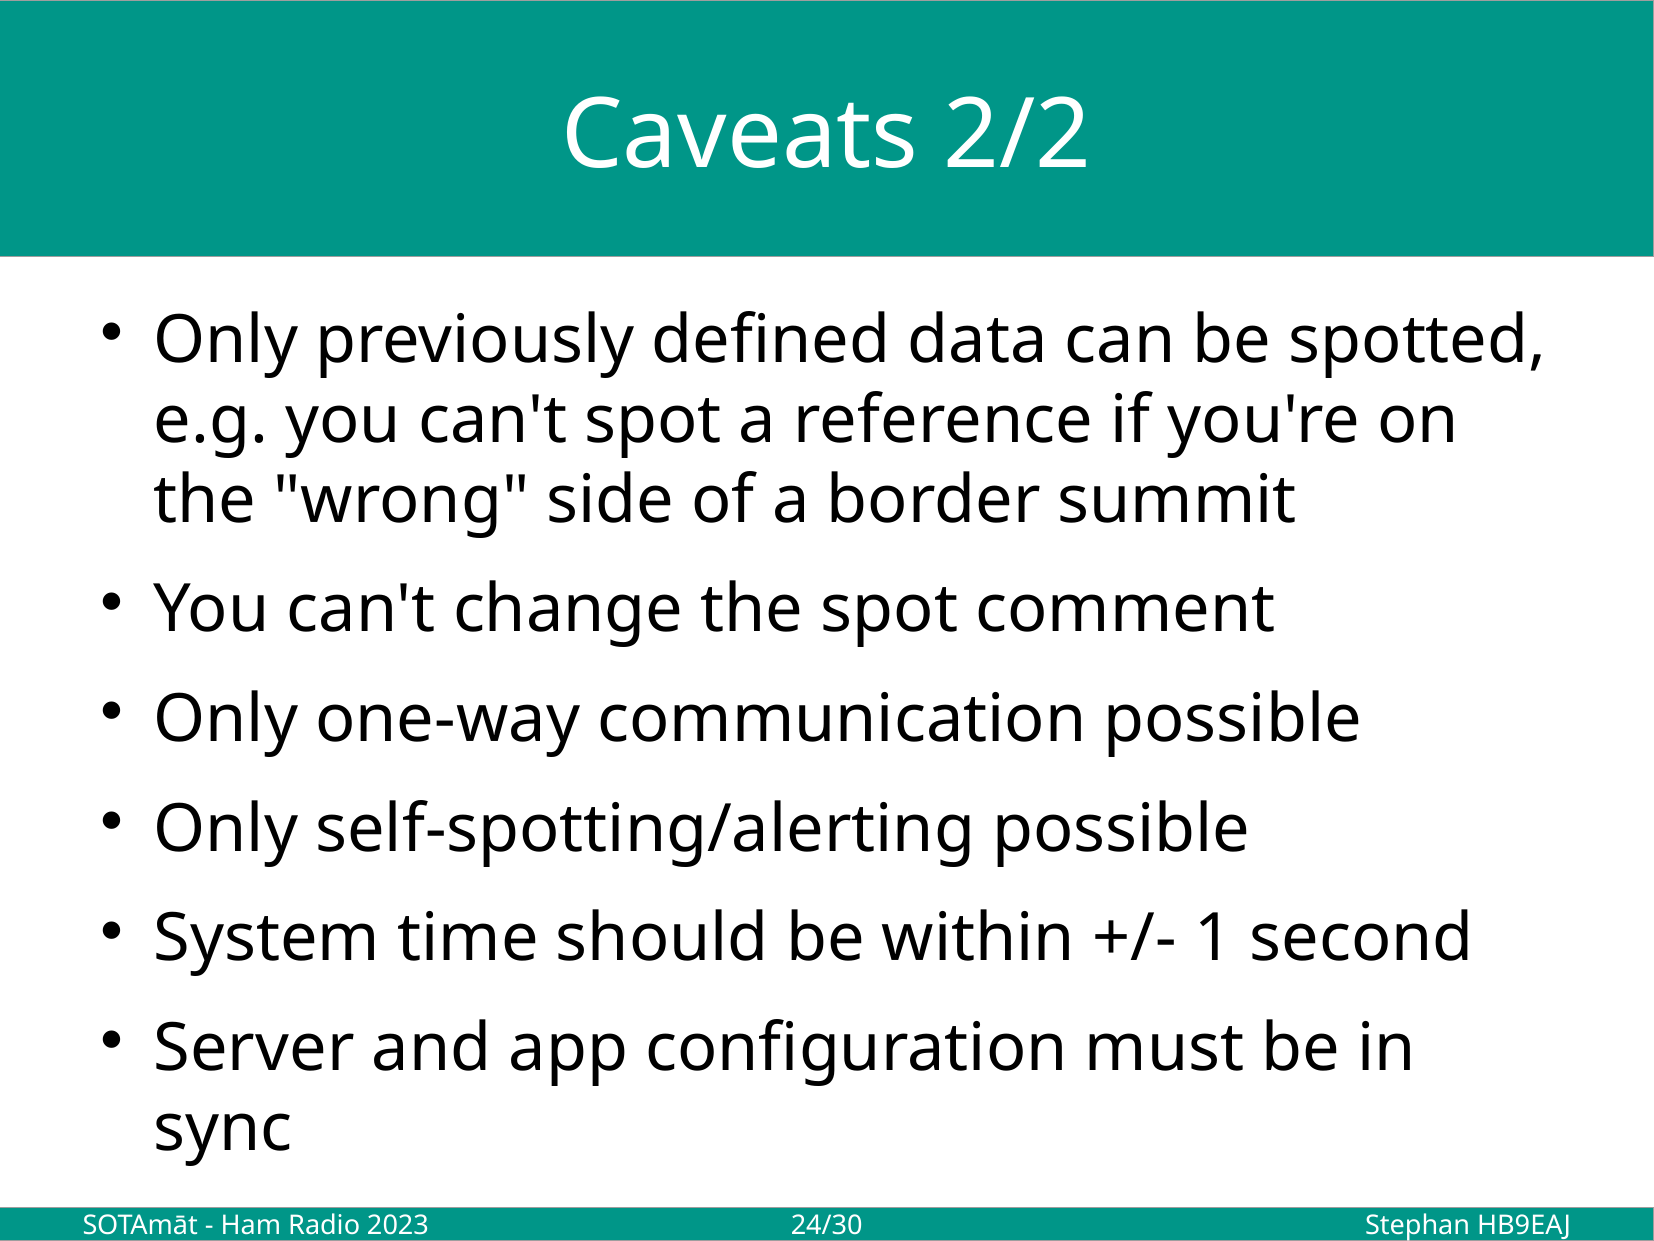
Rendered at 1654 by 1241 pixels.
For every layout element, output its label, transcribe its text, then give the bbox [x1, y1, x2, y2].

list Only previously defined data can be spotted, e.g. you can't spot a reference if you're on the "wrong" side of a border summit You can't change the spot comment Only one-way communication possible Only self-spotting/alerting possible System time should be within +/- 1 second Server and app configuration must be in sync [82, 295, 1571, 1181]
title Caveats 2/2 [82, 0, 1571, 257]
